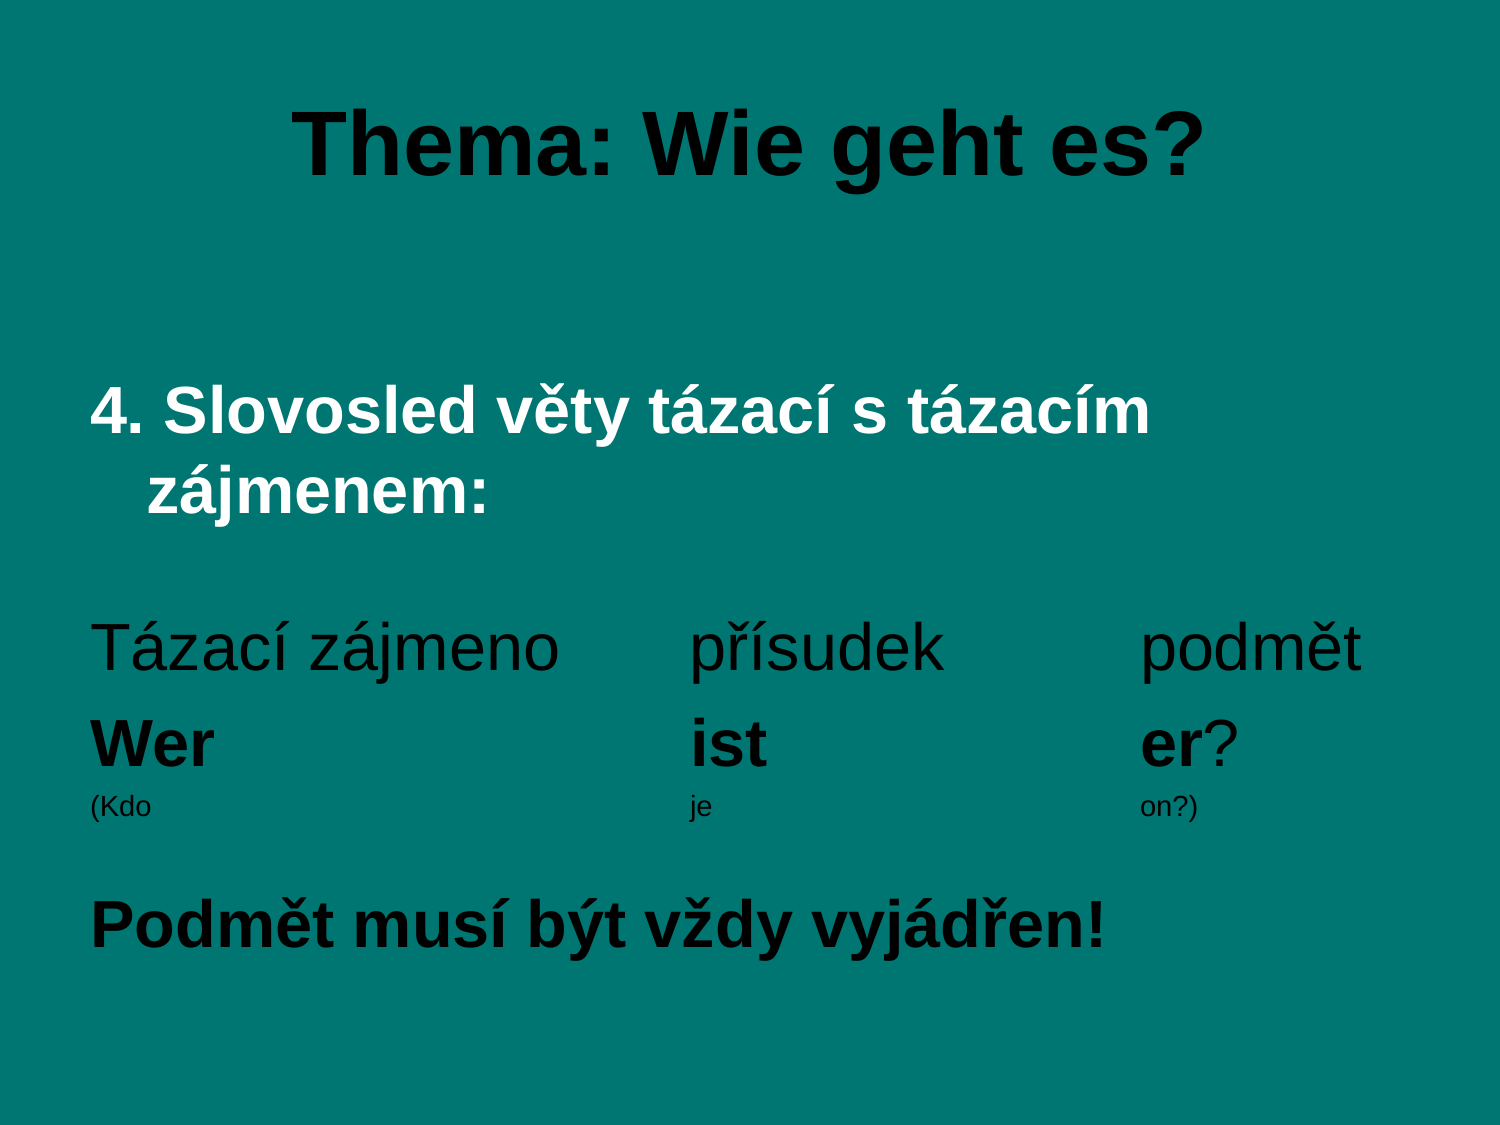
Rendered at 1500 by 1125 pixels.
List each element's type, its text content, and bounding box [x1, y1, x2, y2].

list 4. Slovosled věty tázací s tázacím zájmenem: Tázací zájmeno přísudek podmět Wer ist er? (Kdo je on?) Podmět musí být vždy vyjádřen! [75, 262, 1426, 1066]
title Thema: Wie geht es? [75, 45, 1426, 233]
